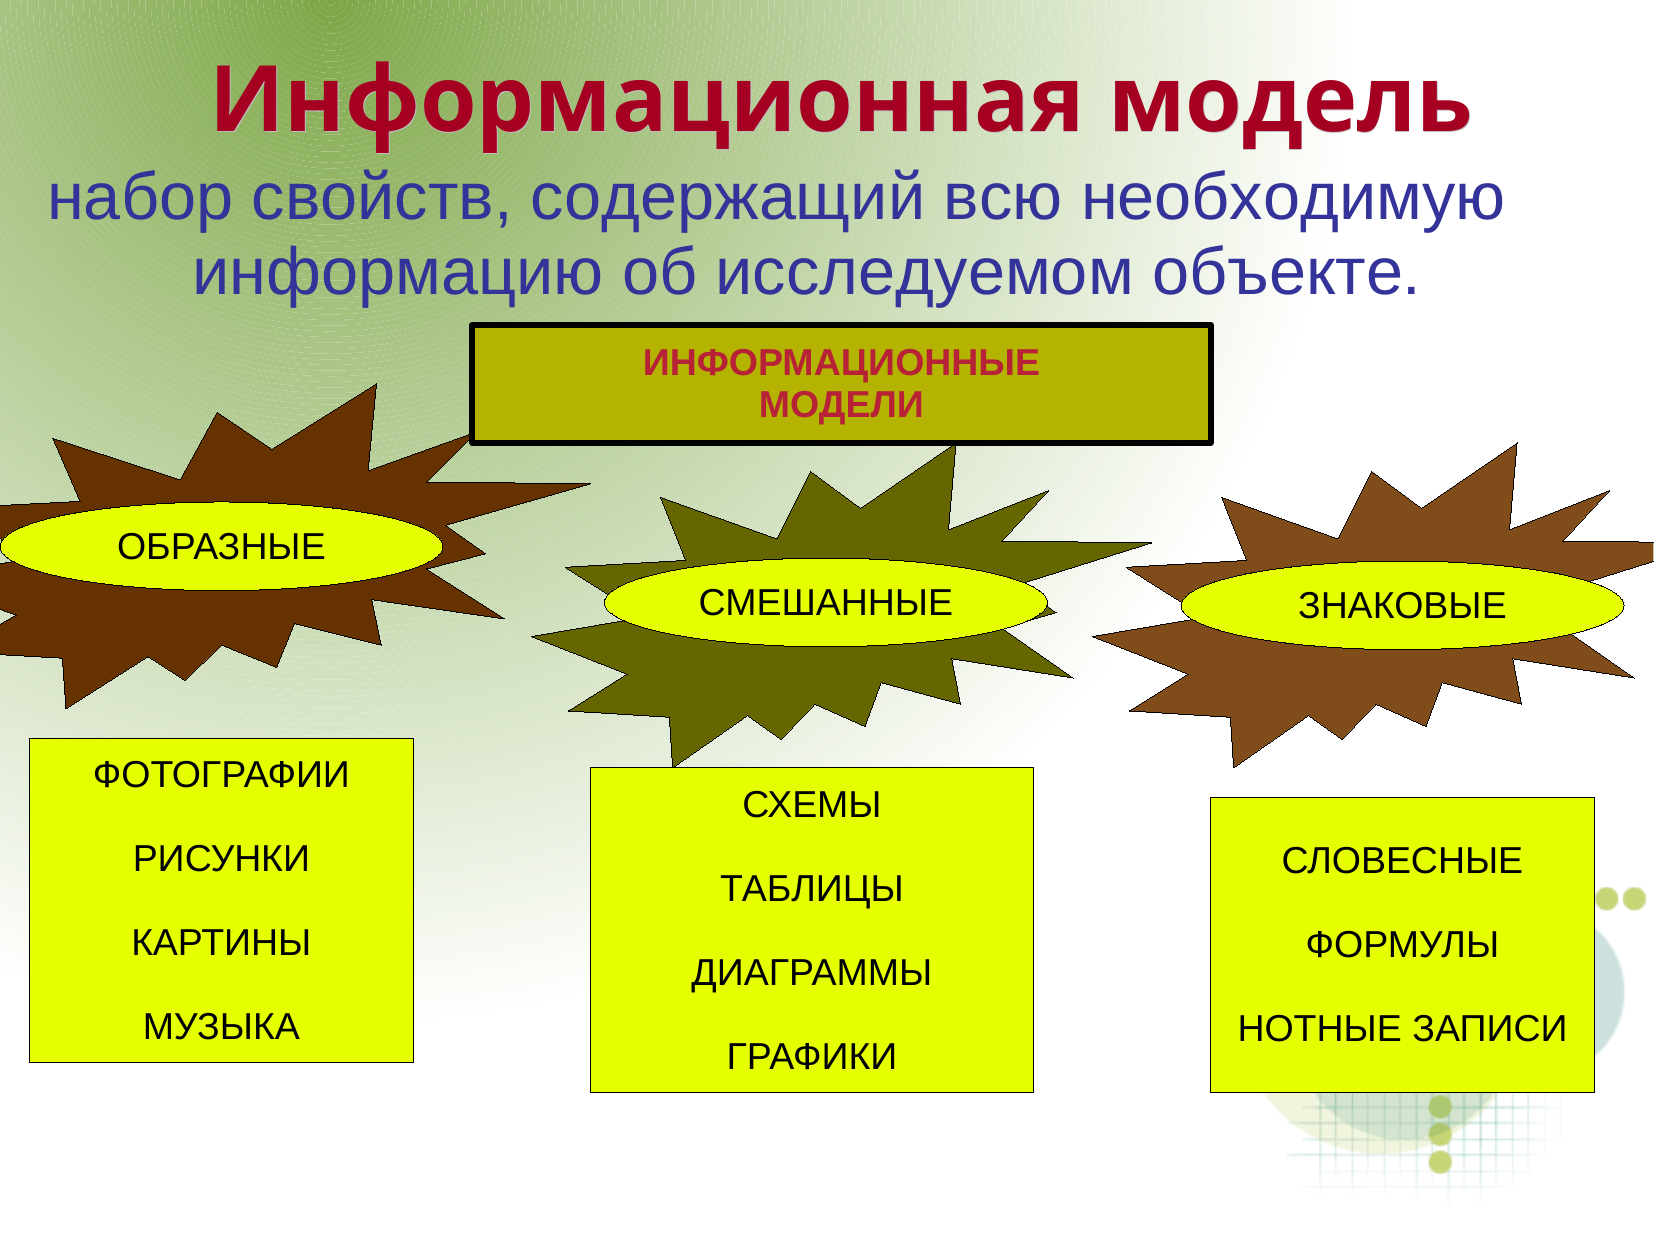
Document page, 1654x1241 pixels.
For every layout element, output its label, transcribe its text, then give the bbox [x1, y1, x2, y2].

title Информационная модель [147, 0, 1560, 159]
text_box ФОТОГРАФИИ РИСУНКИ КАРТИНЫ МУЗЫКА [29, 738, 414, 1063]
list набор свойств, содержащий всю необходимую информацию об исследуемом объекте. [29, 159, 1594, 310]
text_box [1625, 671, 1635, 679]
picture [1224, 792, 1654, 1211]
text_box [1625, 541, 1654, 571]
text_box ИНФОРМАЦИОННЫЕ МОДЕЛИ [472, 324, 1211, 443]
text_box СХЕМЫ ТАБЛИЦЫ ДИАГРАММЫ ГРАФИКИ [590, 767, 1034, 1093]
text_box СМЕШАННЫЕ [604, 558, 1048, 647]
chart [0, 324, 1625, 1127]
text_box ЗНАКОВЫЕ [1181, 561, 1625, 650]
text_box СЛОВЕСНЫЕ ФОРМУЛЫ НОТНЫЕ ЗАПИСИ [1210, 797, 1595, 1093]
text_box ОБРАЗНЫЕ [0, 501, 443, 591]
